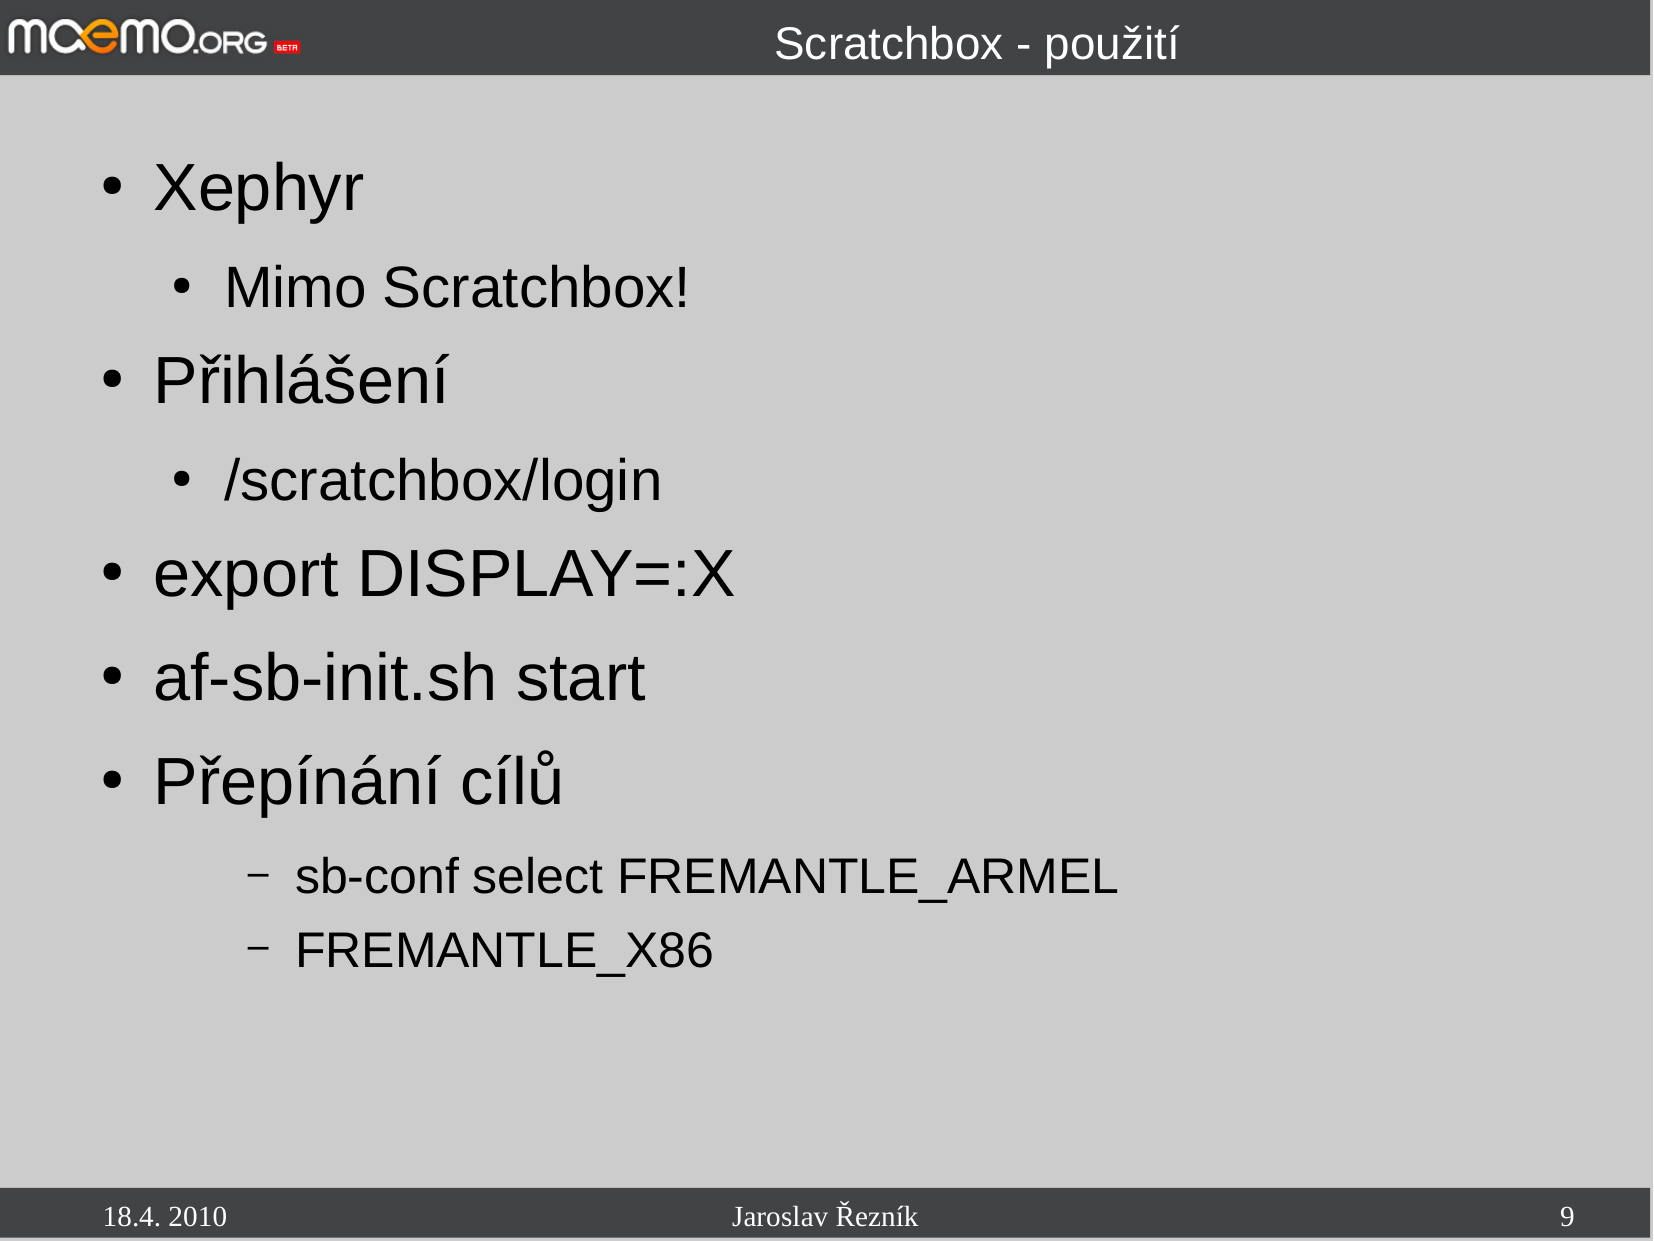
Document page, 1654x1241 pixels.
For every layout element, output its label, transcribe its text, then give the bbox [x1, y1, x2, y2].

title Scratchbox - použití [379, 17, 1576, 70]
list Xephyr Mimo Scratchbox! Přihlášení /scratchbox/login export DISPLAY=:X af-sb-init.sh start Přepínání cílů sb-conf select FREMANTLE_ARMEL FREMANTLE_X86 [82, 150, 1571, 1095]
picture [0, 0, 317, 64]
